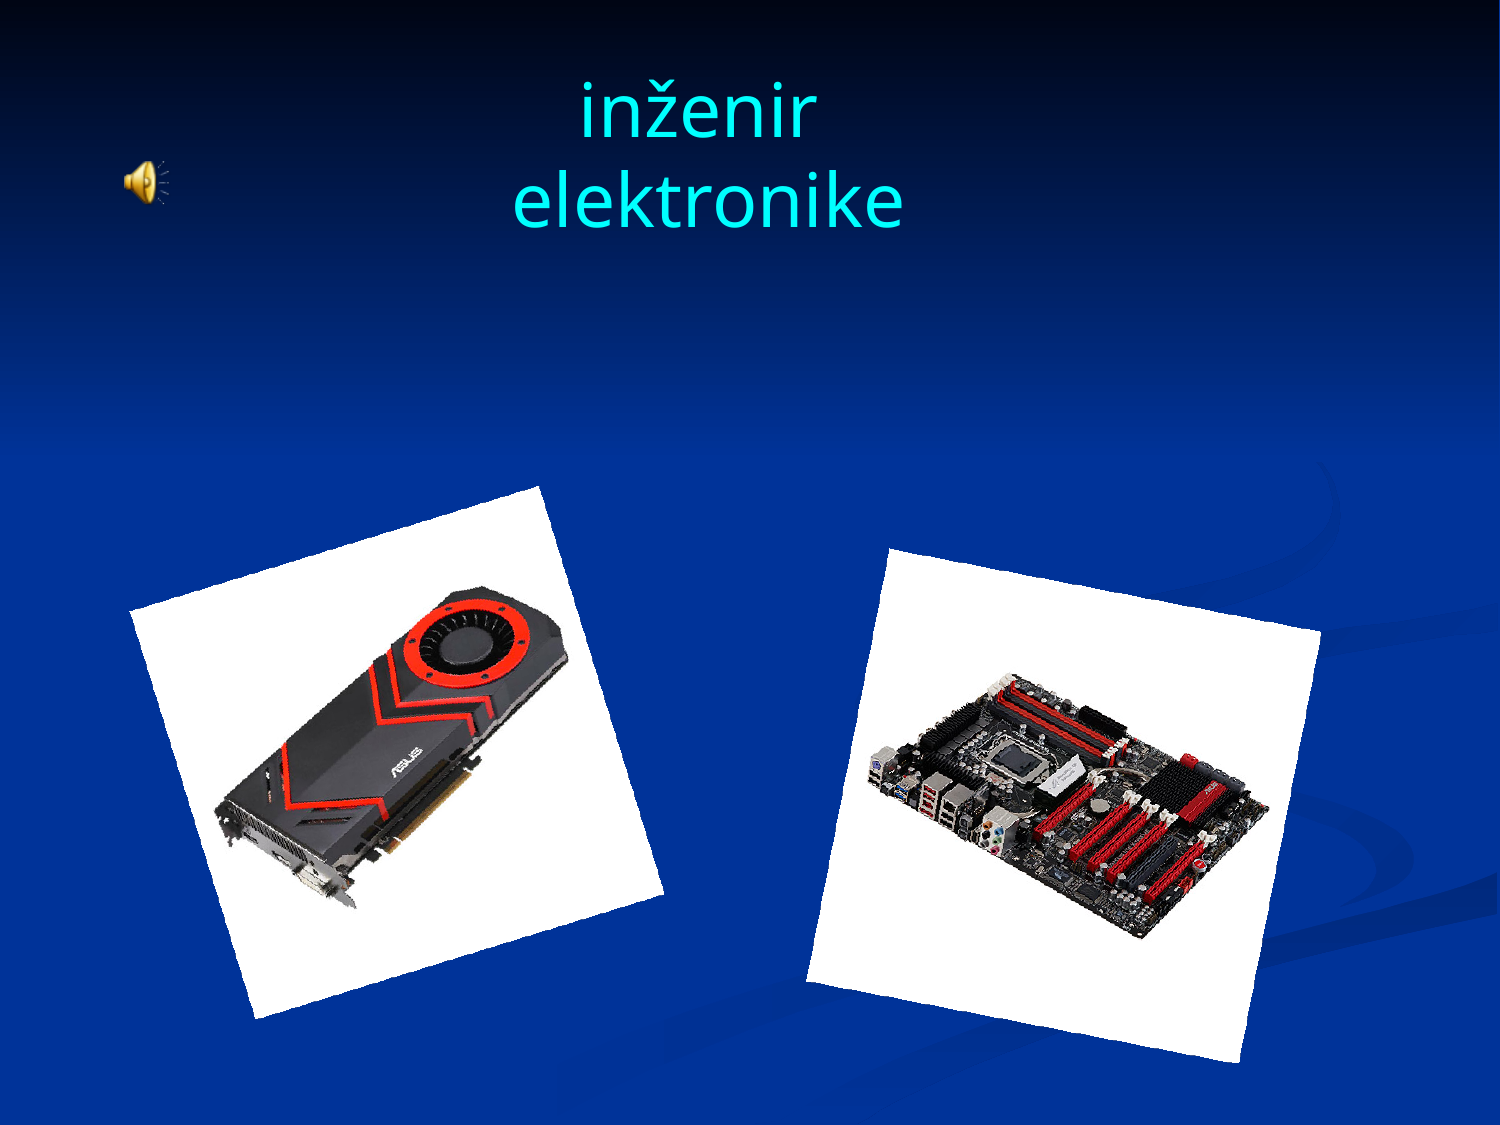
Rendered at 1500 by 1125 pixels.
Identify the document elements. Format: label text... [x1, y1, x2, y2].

picture [123, 160, 174, 211]
picture [806, 548, 1321, 1063]
picture [129, 485, 664, 1019]
text_box inženir elektronike [265, 54, 1152, 358]
